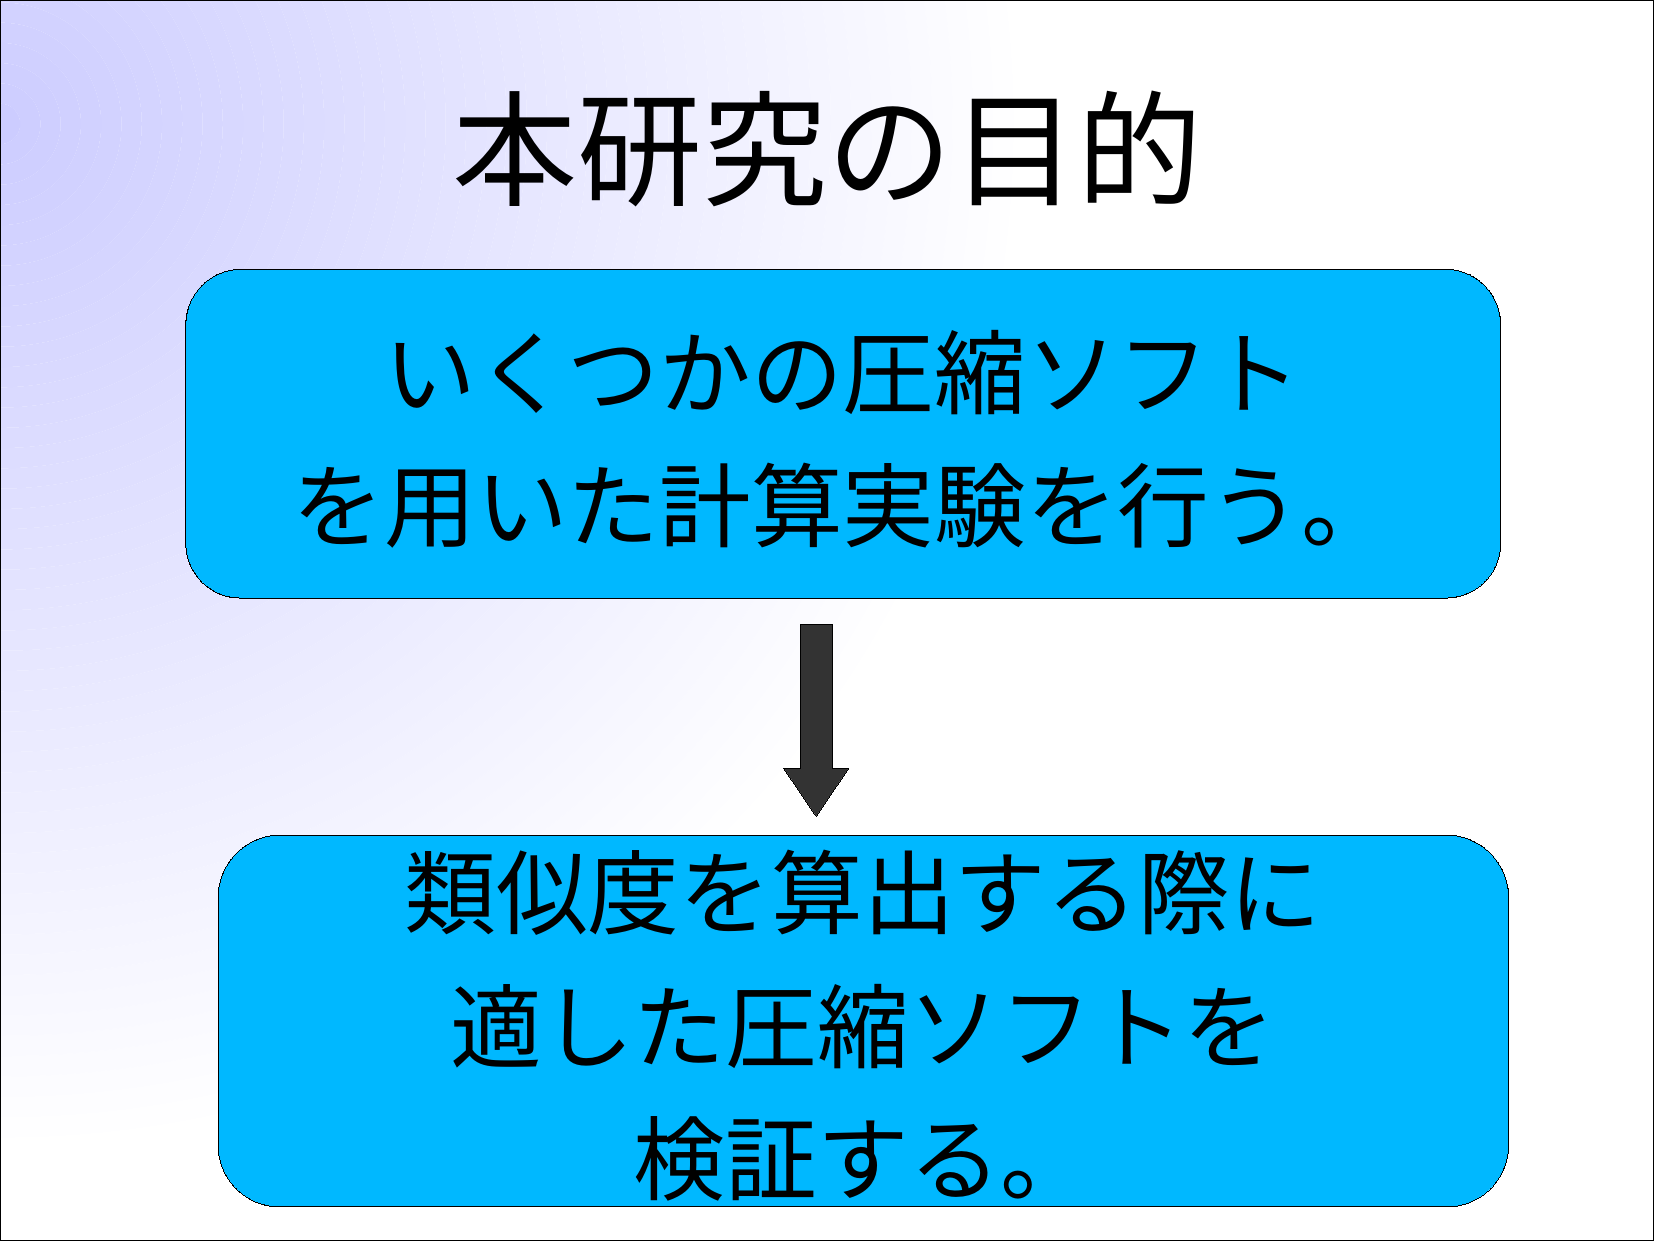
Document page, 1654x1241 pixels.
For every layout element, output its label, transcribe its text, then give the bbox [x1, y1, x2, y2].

text_box [783, 624, 849, 817]
text_box 類似度を算出する際に 適した圧縮ソフトを 検証する。 [218, 835, 1509, 1207]
text_box いくつかの圧縮ソフト を用いた計算実験を行う。 [185, 269, 1501, 599]
title 本研究の目的 [121, 38, 1534, 246]
